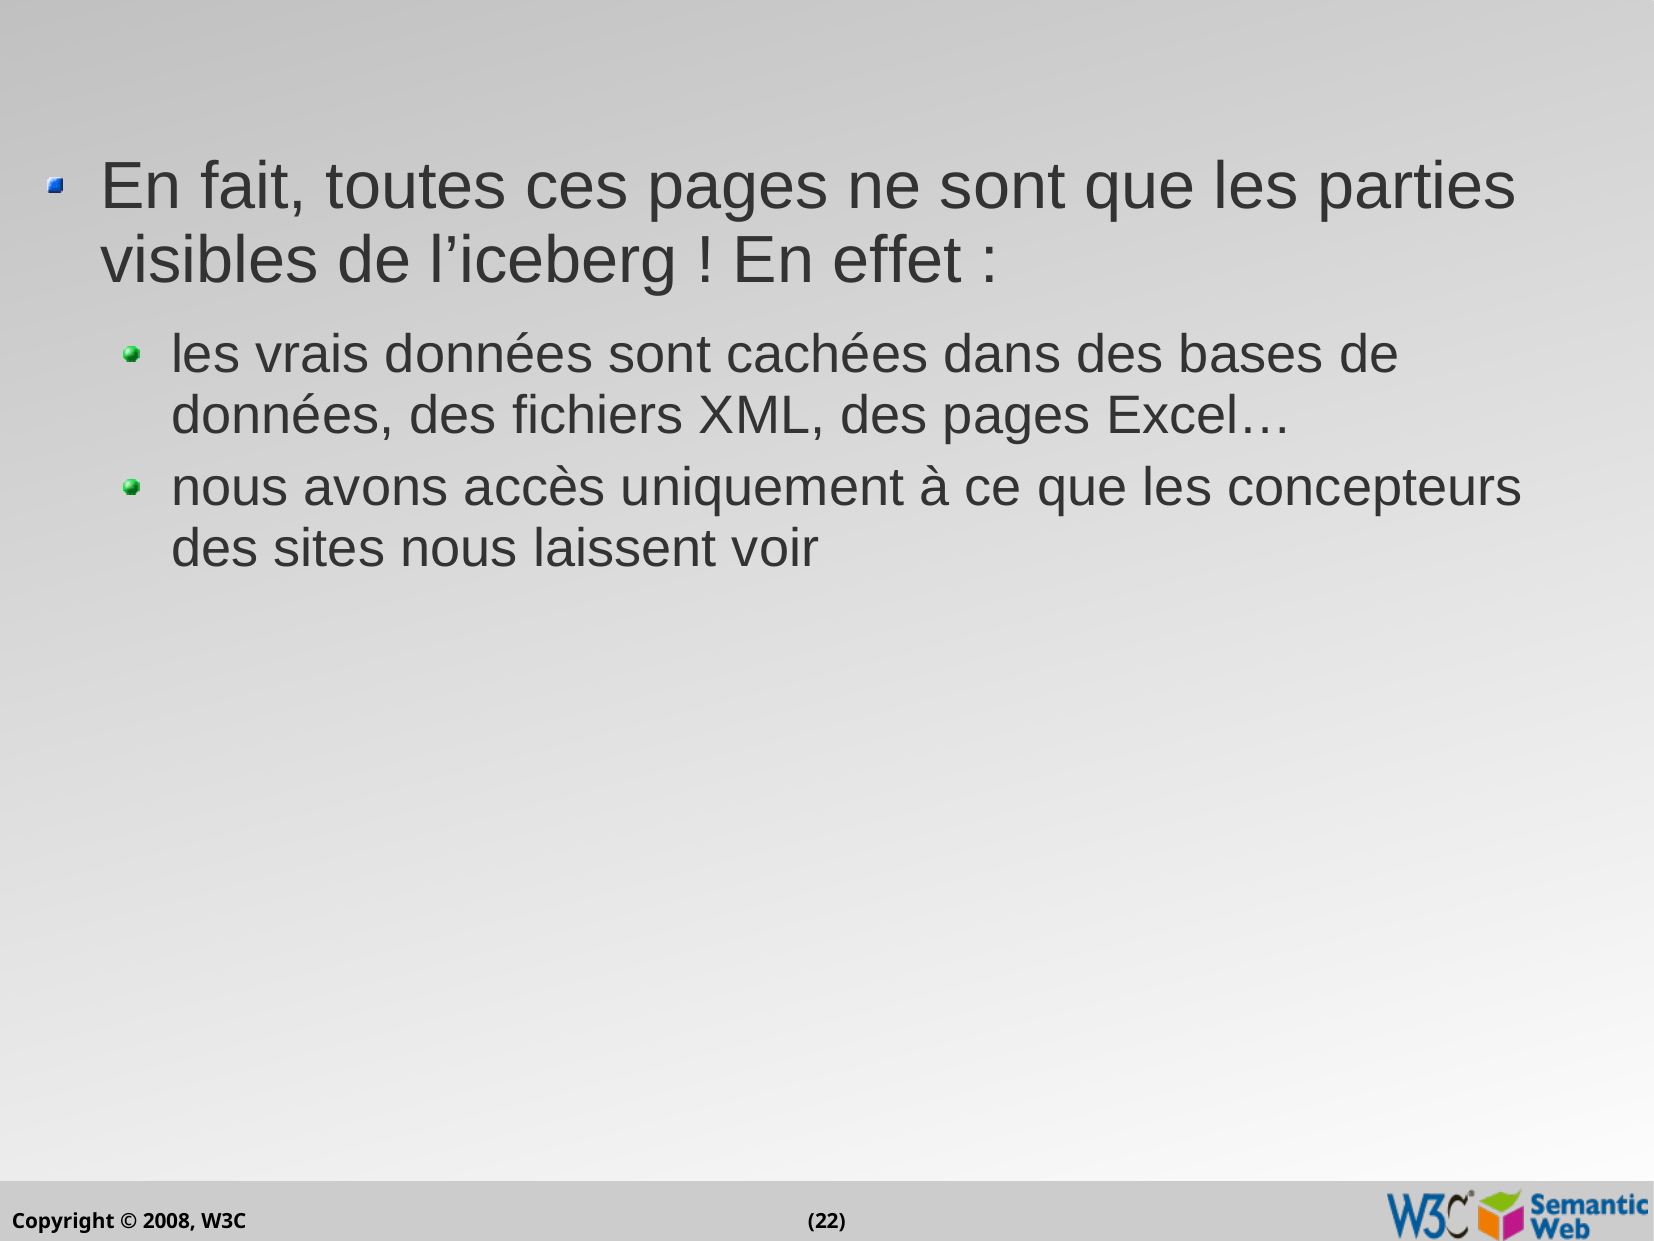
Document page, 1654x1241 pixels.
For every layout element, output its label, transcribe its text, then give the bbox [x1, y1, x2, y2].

list En fait, toutes ces pages ne sont que les parties visibles de l’iceberg ! En effet : les vrais données sont cachées dans des bases de données, des fichiers XML, des pages Excel… nous avons accès uniquement à ce que les concepteurs des sites nous laissent voir [29, 147, 1624, 1134]
picture [1387, 1187, 1648, 1241]
